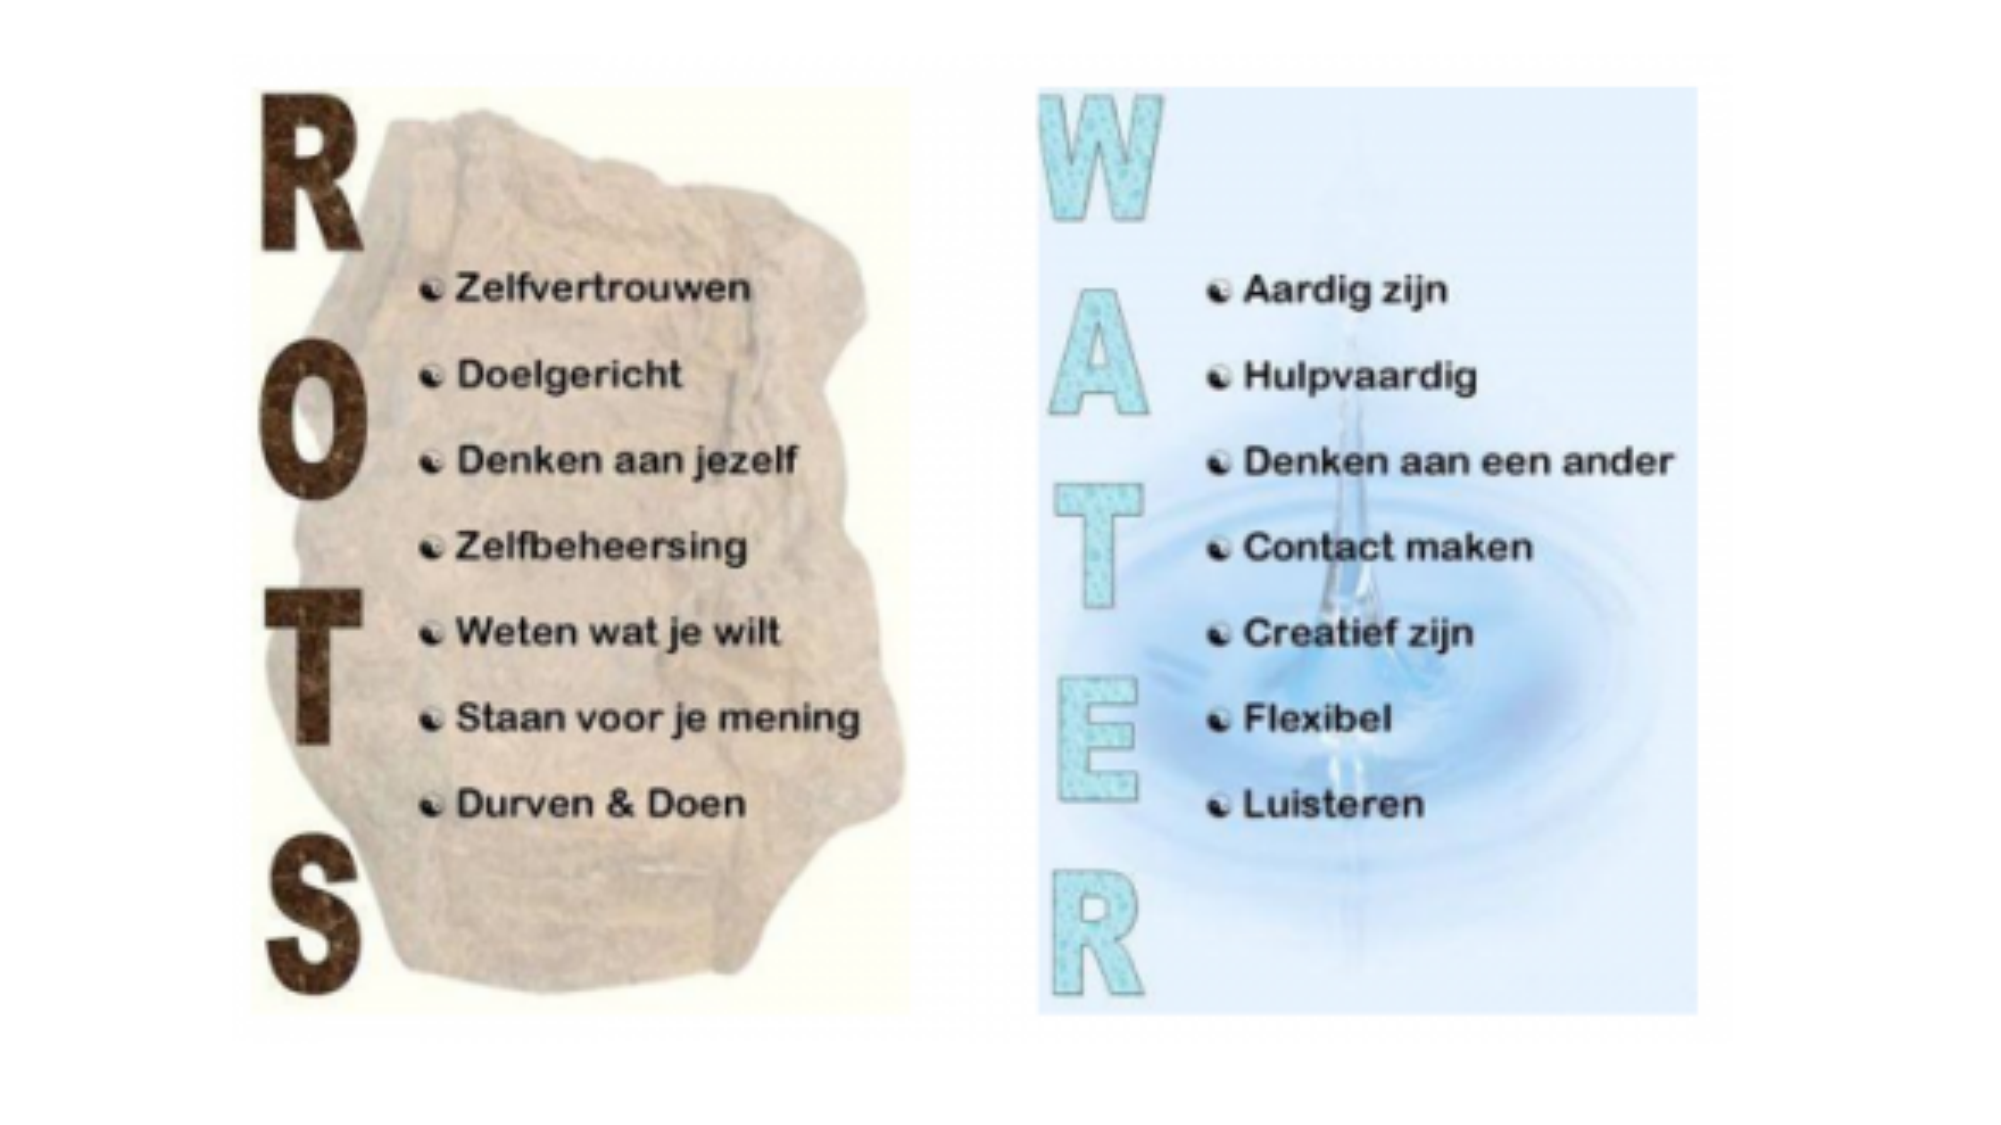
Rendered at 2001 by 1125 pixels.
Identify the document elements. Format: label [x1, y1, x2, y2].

picture [232, 55, 1733, 1044]
